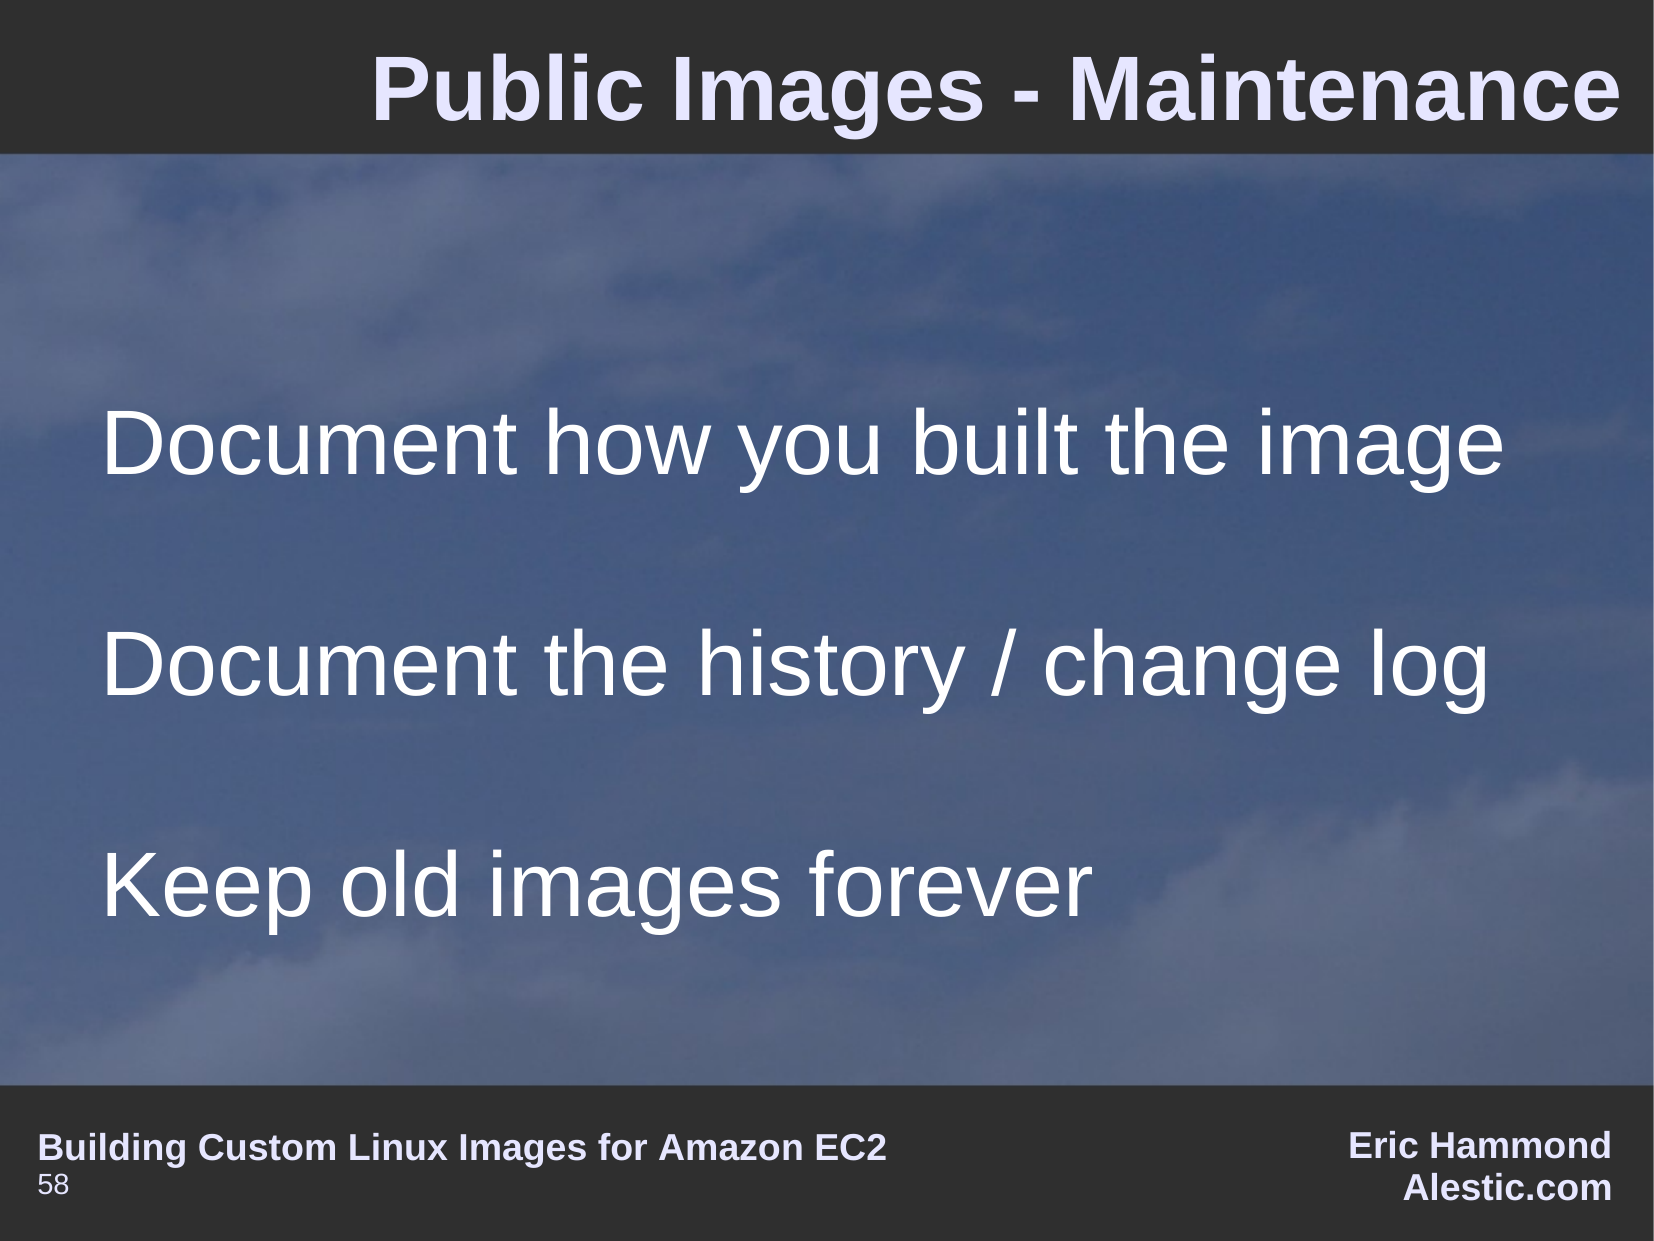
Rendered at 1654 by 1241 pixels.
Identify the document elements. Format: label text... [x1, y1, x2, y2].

title Eric Hammond Alestic.com [1299, 1092, 1613, 1241]
picture [0, 0, 1654, 1241]
list Document how you built the image Document the history / change log Keep old images forever [29, 177, 1625, 1049]
title Public Images - Maintenance [29, 29, 1625, 148]
